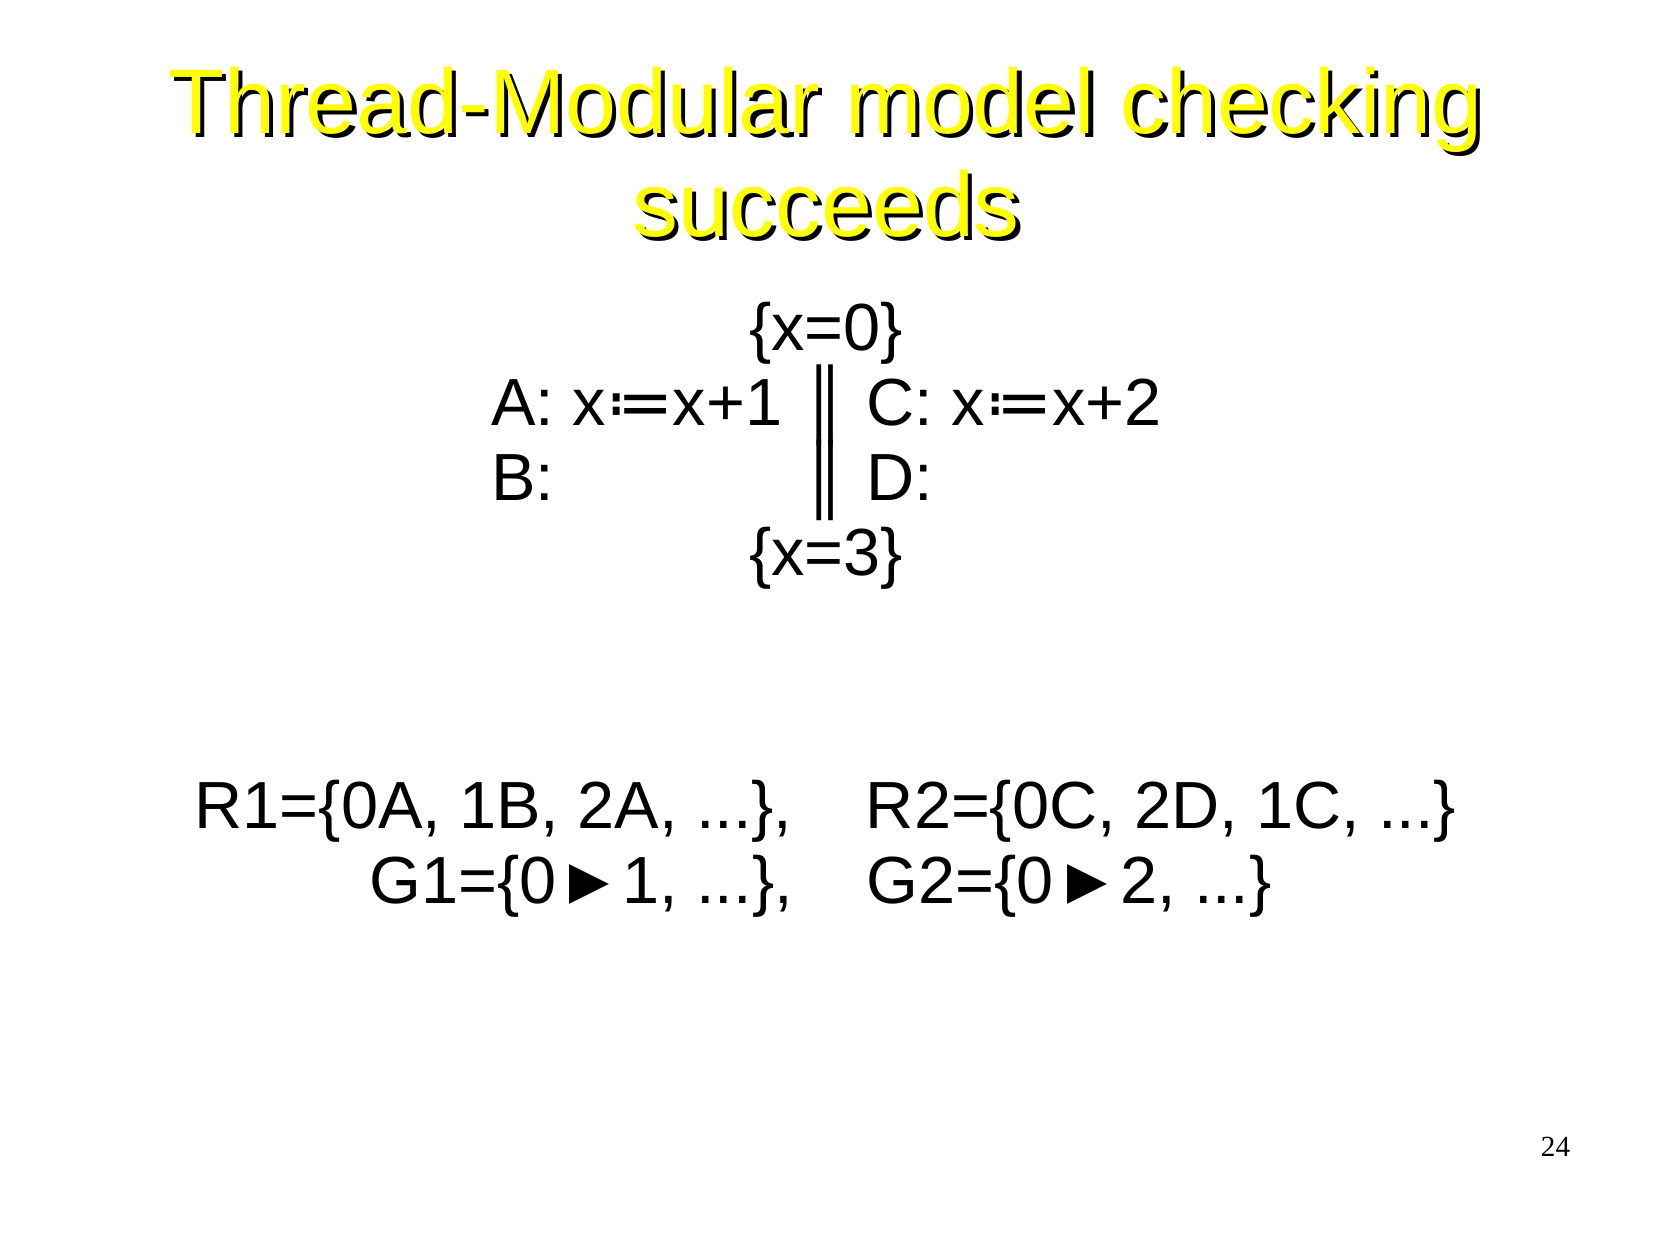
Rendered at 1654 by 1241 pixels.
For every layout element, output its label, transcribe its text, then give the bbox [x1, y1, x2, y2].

list {x=0} A: x≔x+1 ║ C: x≔x+2 B: ║ D: {x=3} R1={0A, 1B, 2A, ...}, R2={0C, 2D, 1C, ...} G1={0►1, ...}, G2={0►2, ...} [82, 290, 1571, 1109]
title Thread-Modular model checking succeeds [82, 50, 1571, 256]
